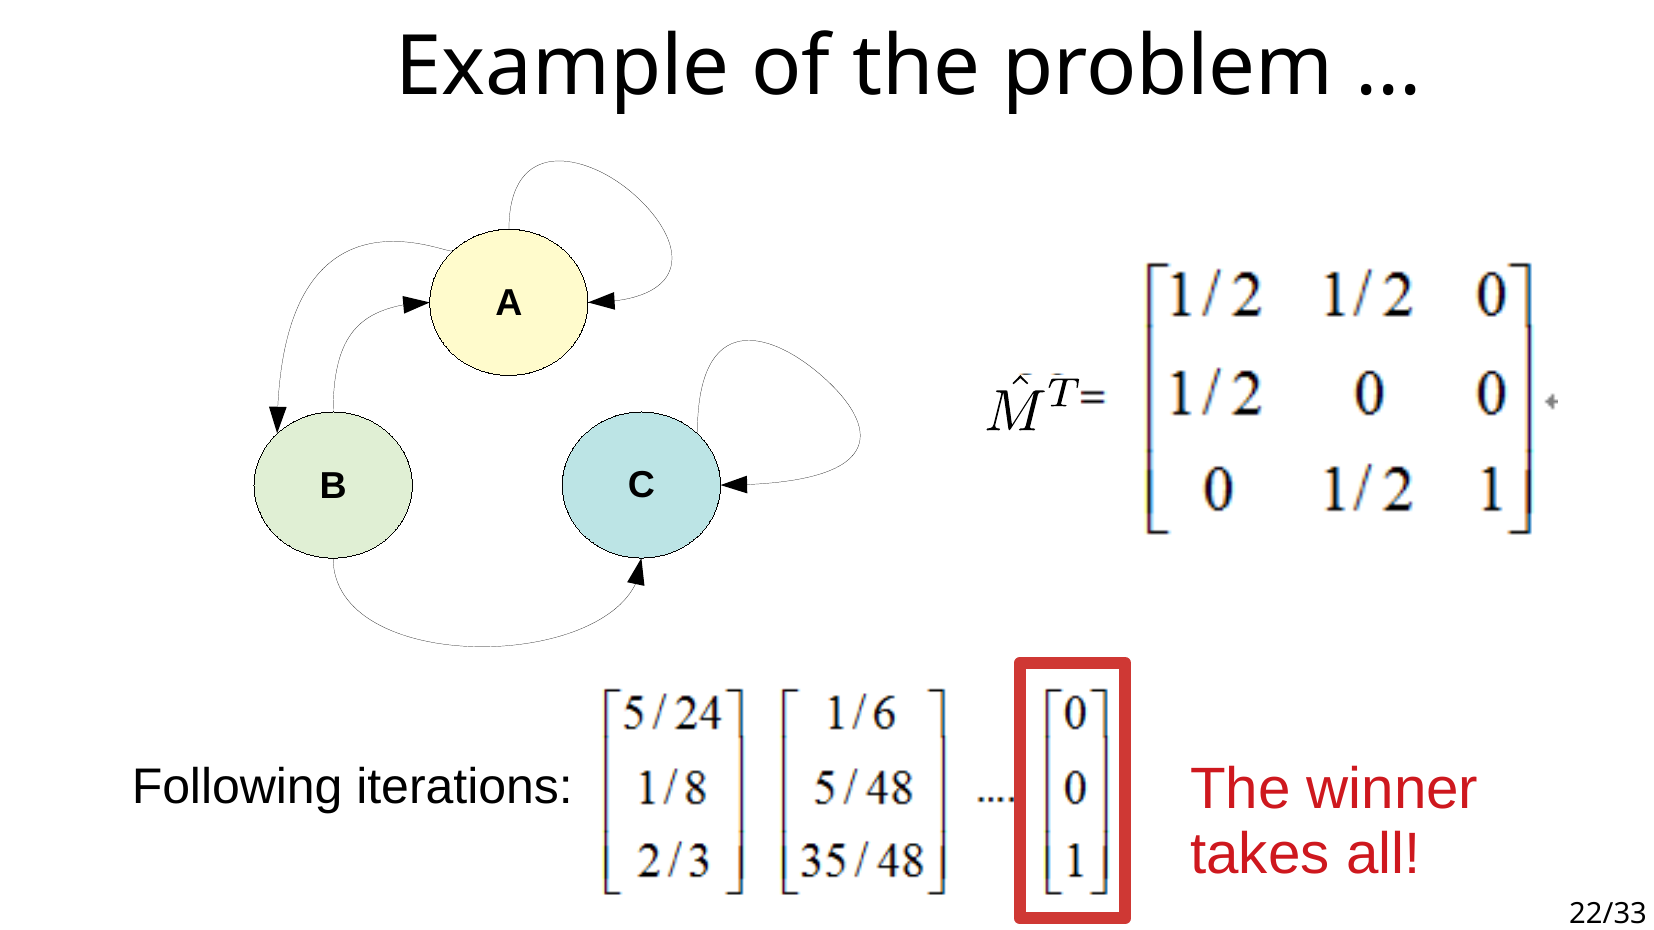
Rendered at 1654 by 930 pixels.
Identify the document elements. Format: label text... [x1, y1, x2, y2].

text_box B [253, 411, 413, 559]
text_box C [562, 411, 721, 559]
title Example of the problem ... [345, 1, 1441, 120]
text_box The winner takes all! [1175, 748, 1572, 894]
picture [570, 660, 1014, 917]
text_box Following iterations: [117, 745, 823, 821]
picture [1009, 250, 1558, 556]
text_box A [429, 229, 588, 376]
text_box [984, 375, 1081, 431]
picture [1026, 669, 1110, 912]
